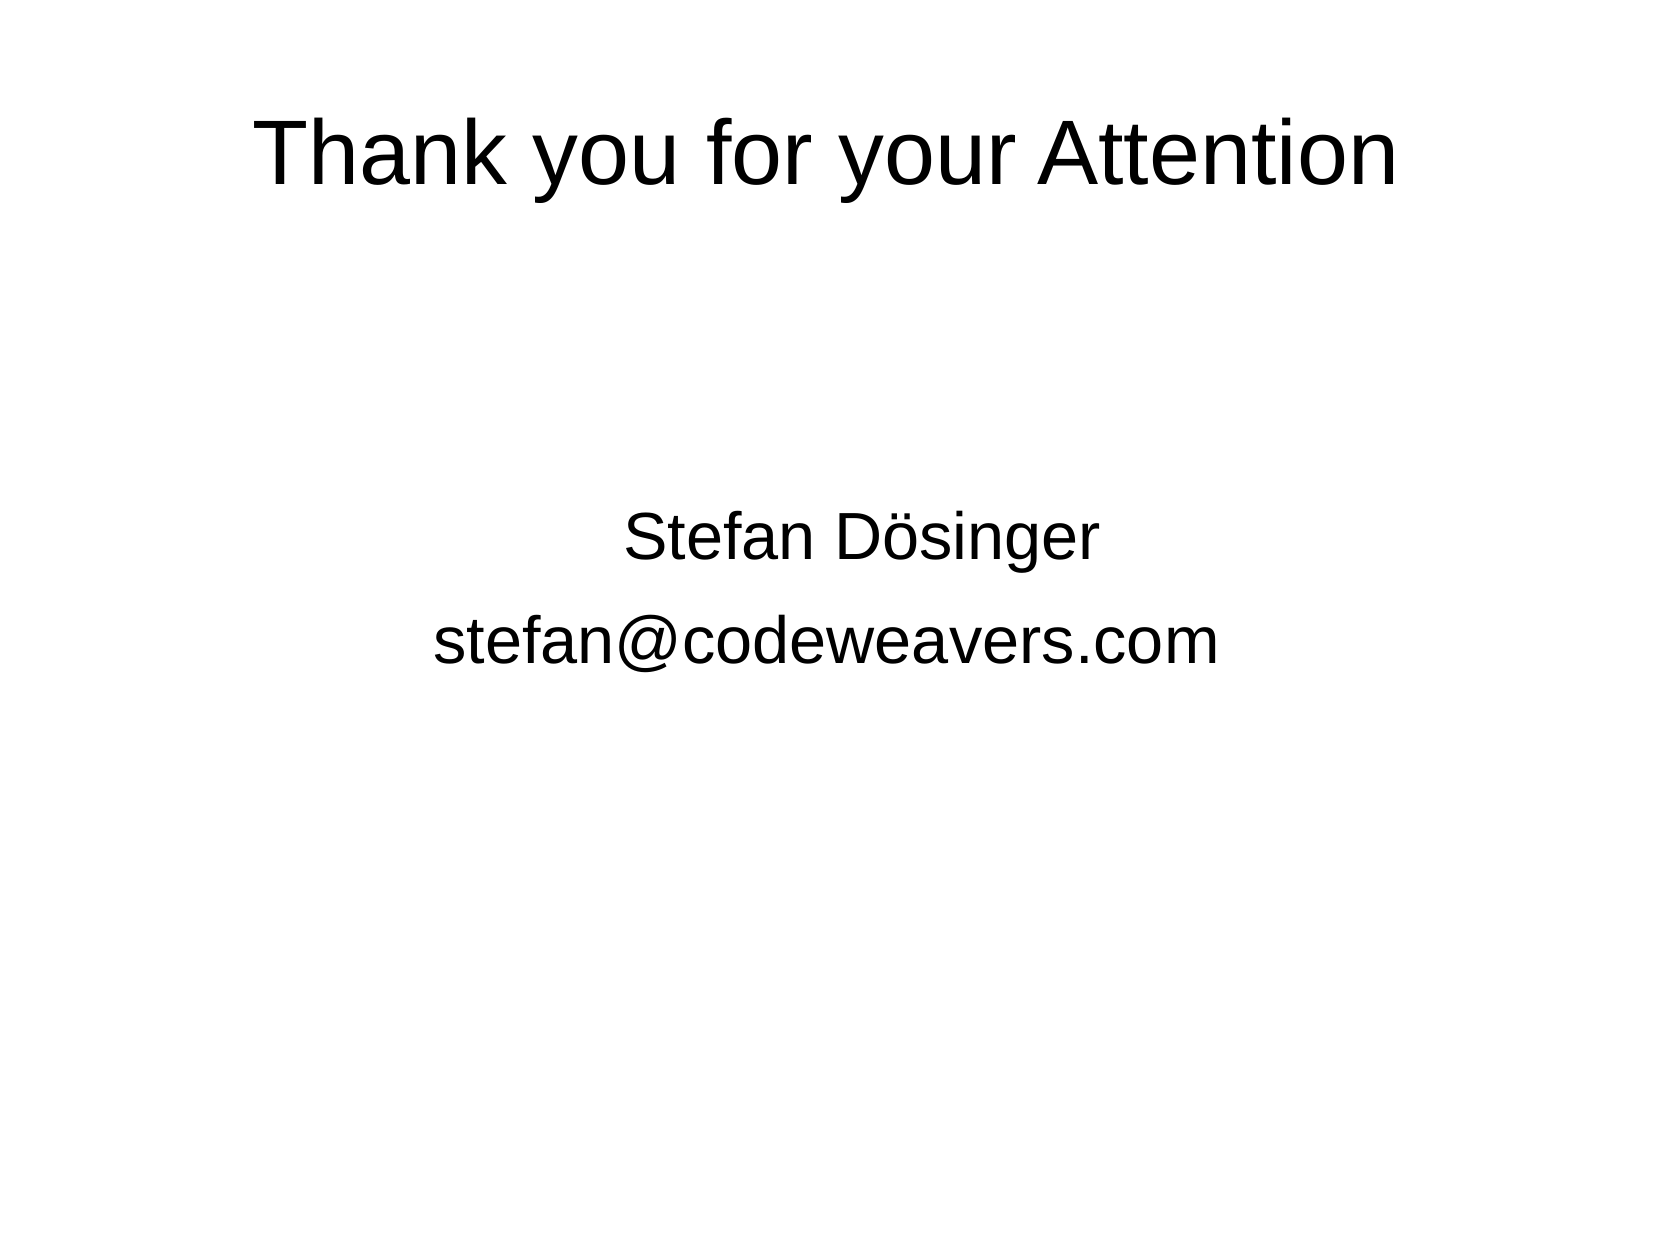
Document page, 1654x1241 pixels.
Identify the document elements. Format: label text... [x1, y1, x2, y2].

title Thank you for your Attention [82, 49, 1571, 257]
list Stefan Dösinger stefan@codeweavers.com [82, 290, 1571, 1010]
